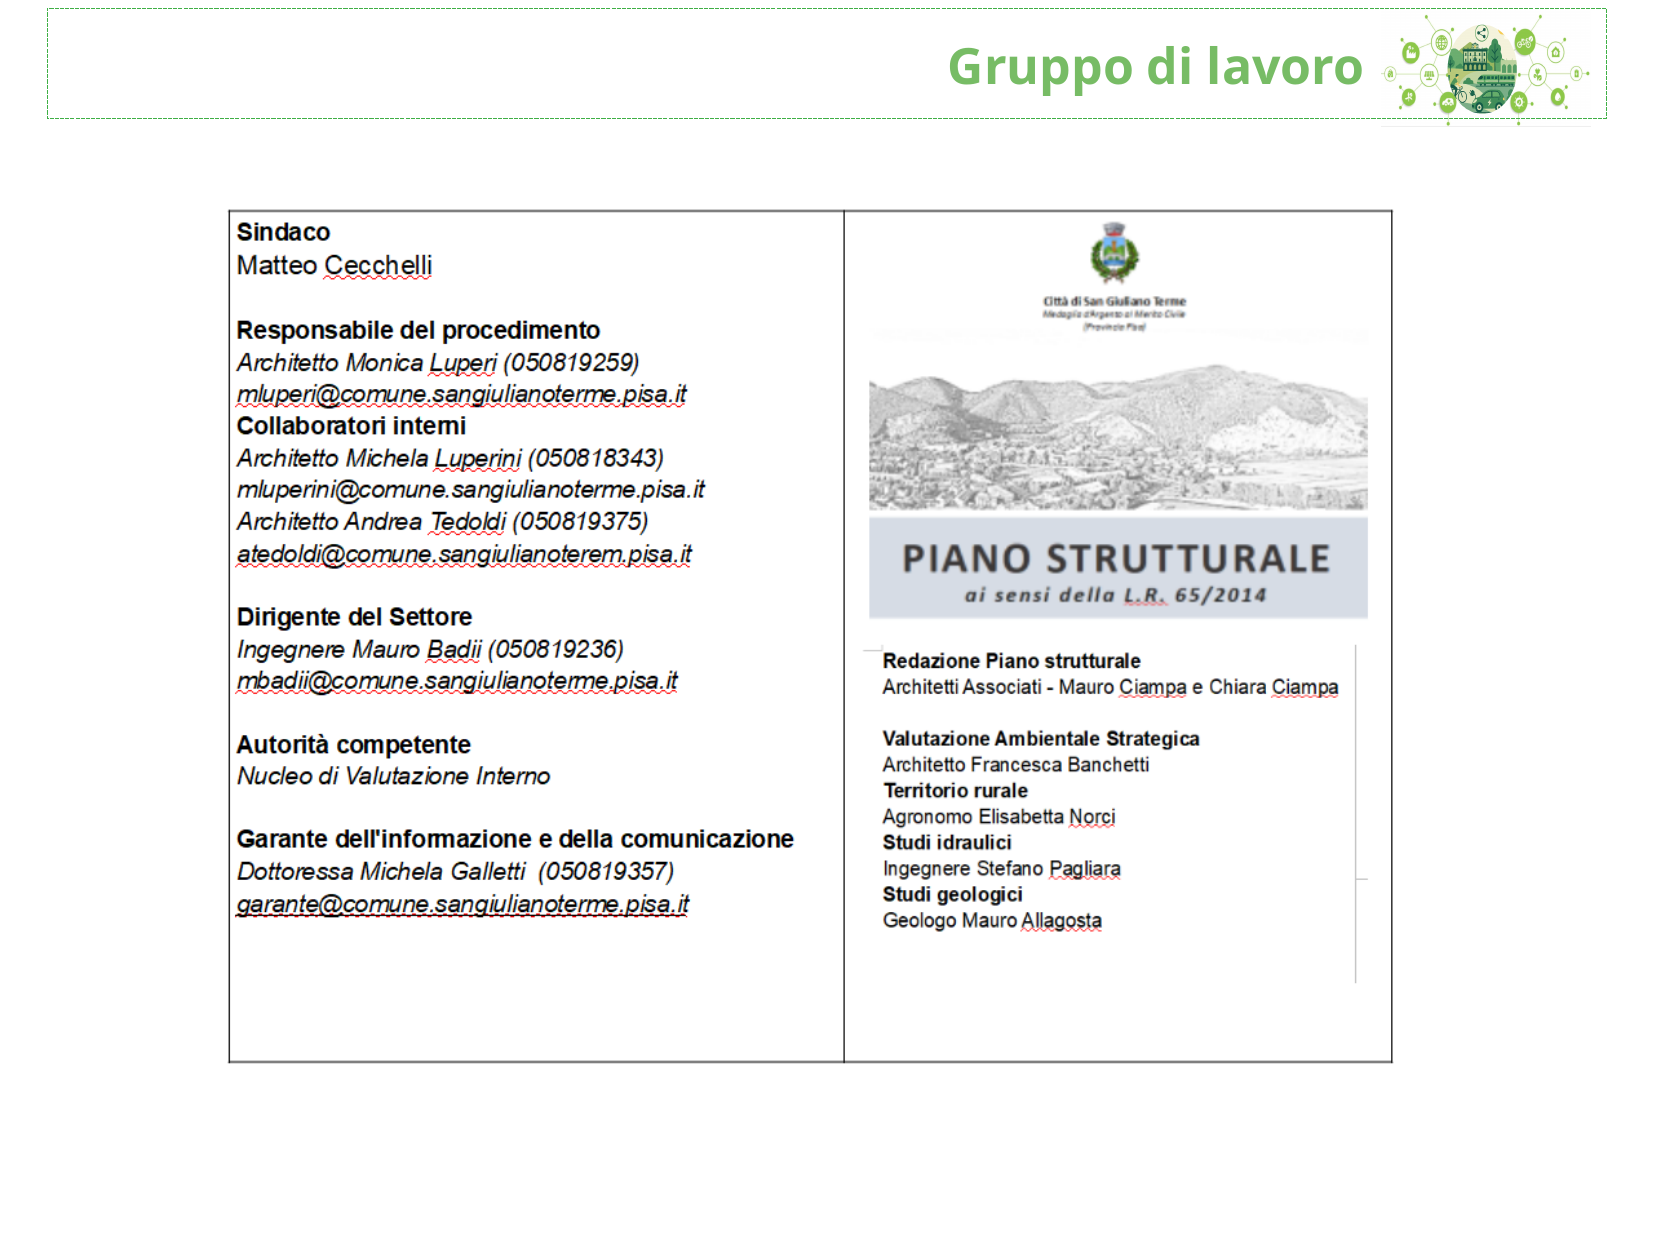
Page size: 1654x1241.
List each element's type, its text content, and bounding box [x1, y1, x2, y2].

picture [212, 193, 1421, 1075]
title Gruppo di lavoro [47, 8, 1607, 119]
picture [1381, 119, 1591, 127]
